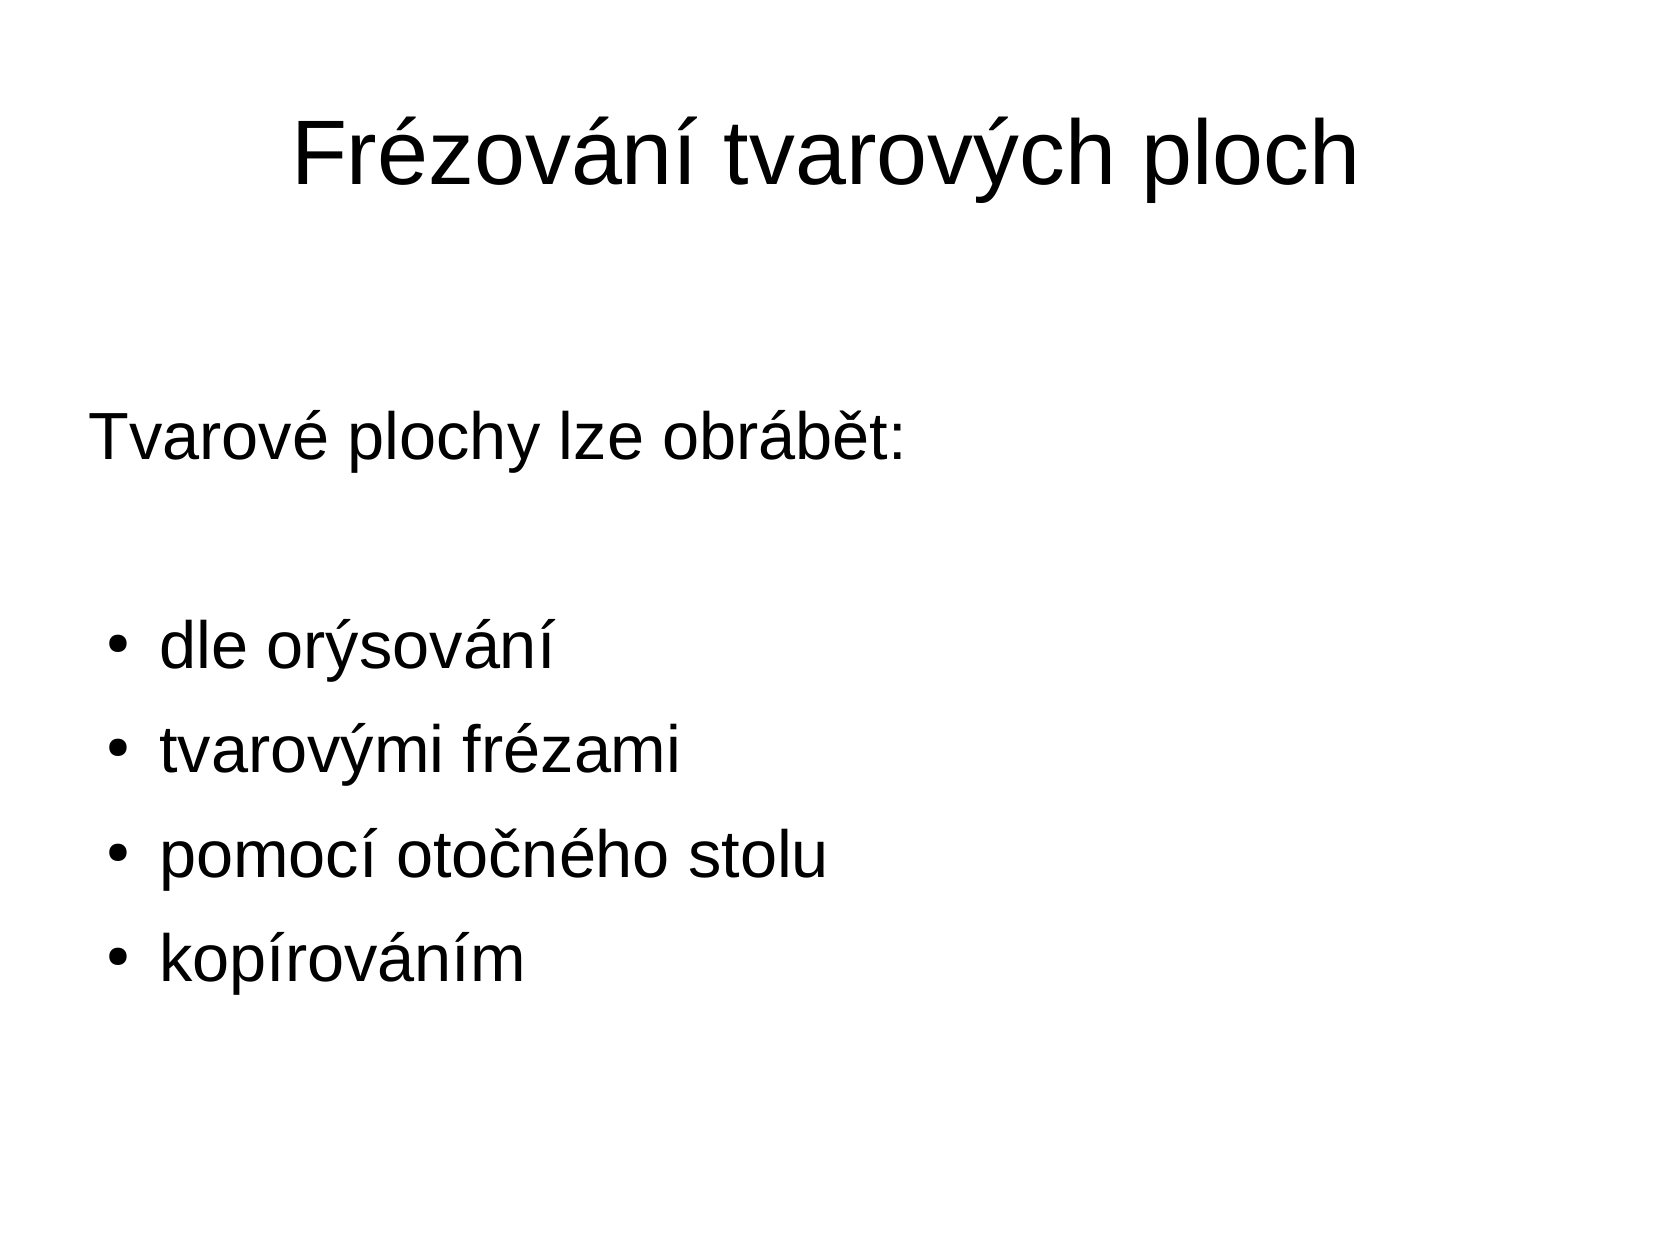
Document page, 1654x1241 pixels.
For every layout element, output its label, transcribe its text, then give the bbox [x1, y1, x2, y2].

list Tvarové plochy lze obrábět: dle orýsování tvarovými frézami pomocí otočného stolu kopírováním [88, 295, 1571, 1114]
title Frézování tvarových ploch [82, 49, 1571, 257]
